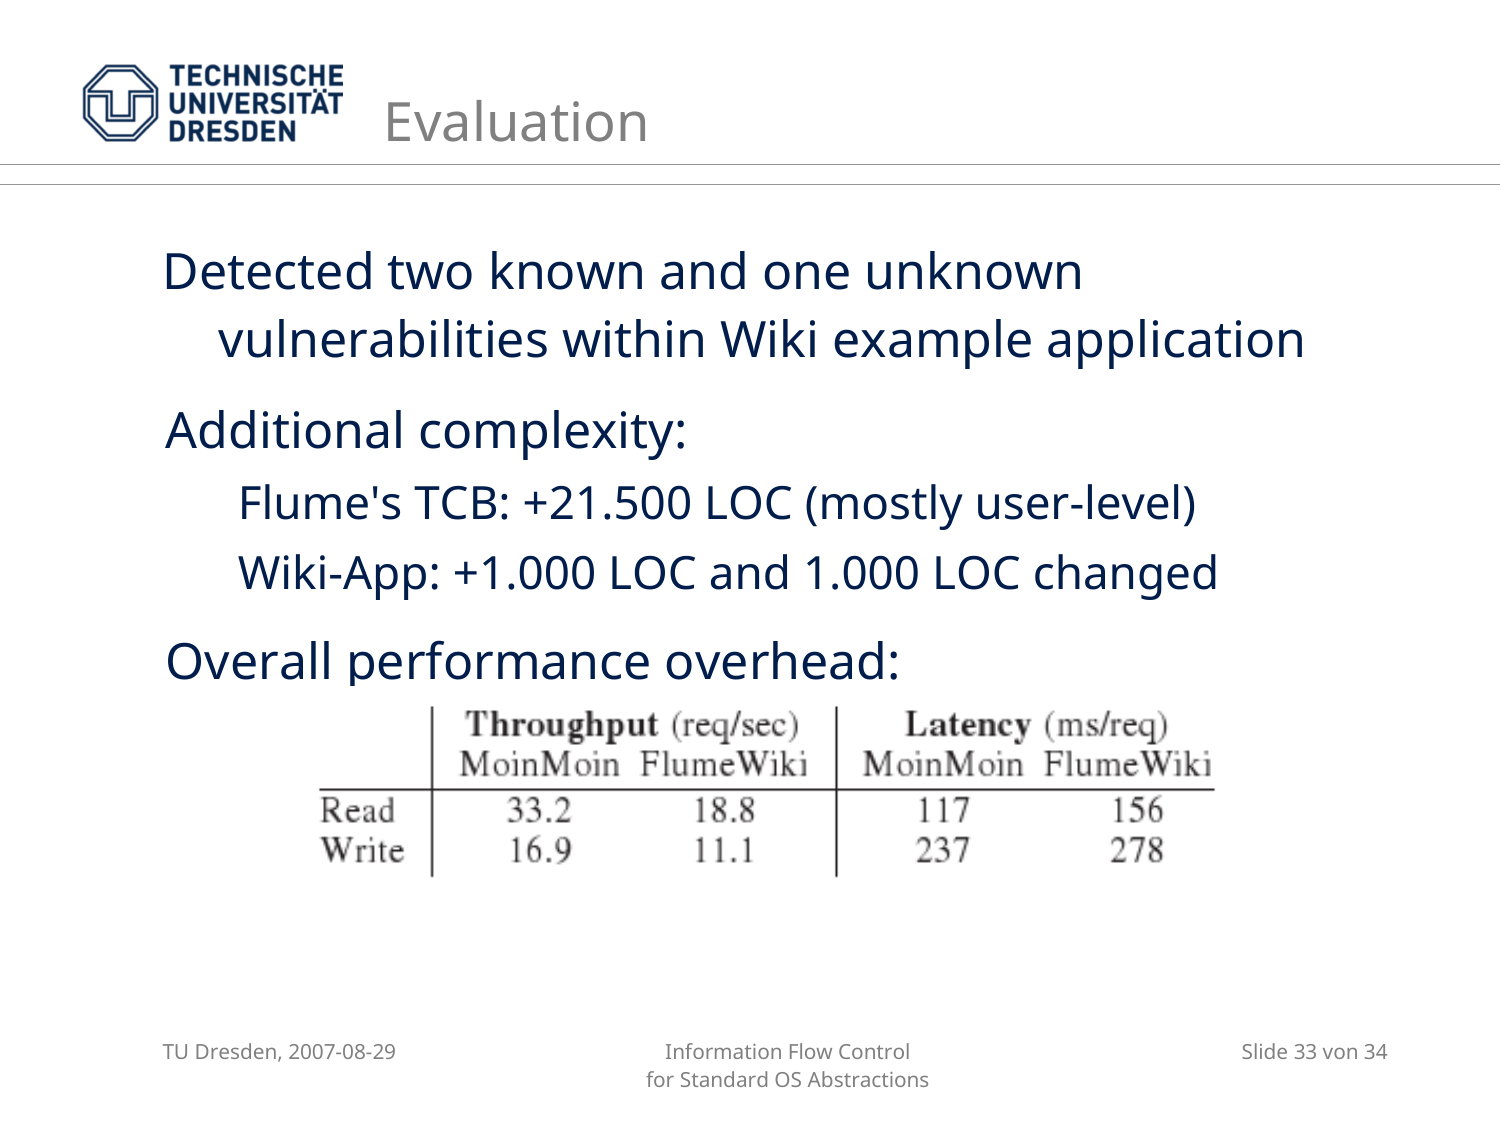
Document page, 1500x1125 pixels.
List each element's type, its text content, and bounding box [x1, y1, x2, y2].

picture [261, 686, 1312, 888]
title Evaluation [383, 87, 1468, 154]
picture [82, 64, 343, 142]
list Detected two known and one unknown vulnerabilities within Wiki example application Additional complexity: Flume's TCB: +21.500 LOC (mostly user-level) Wiki-App: +1.000 LOC and 1.000 LOC changed Overall performance overhead: [162, 236, 1388, 990]
